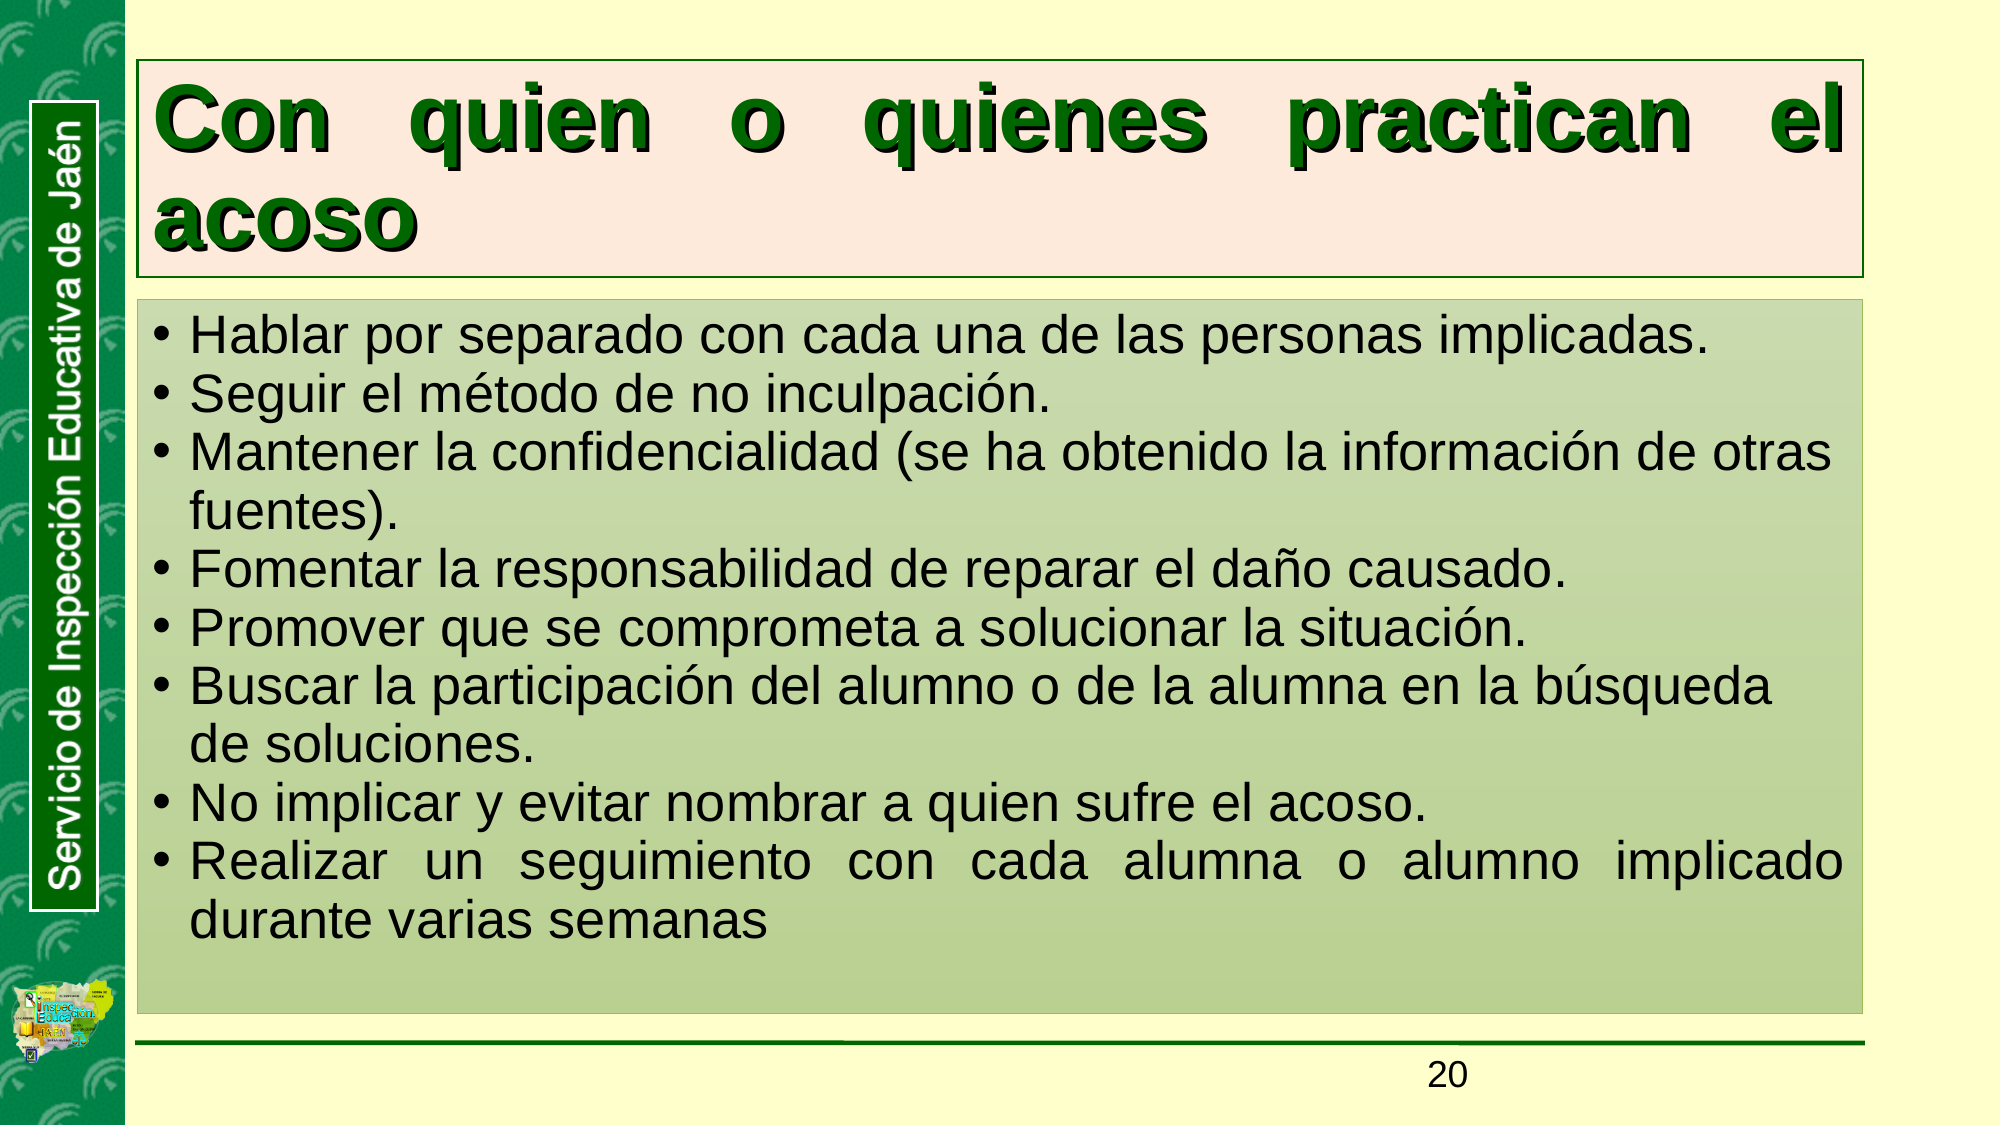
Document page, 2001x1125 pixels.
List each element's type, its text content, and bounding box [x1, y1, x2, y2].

text_box Hablar por separado con cada una de las personas implicadas. Seguir el método de no inculpación. Mantener la confidencialidad (se ha obtenido la información de otras fuentes). Fomentar la responsabilidad de reparar el daño causado. Promover que se comprometa a solucionar la situación. Buscar la participación del alumno o de la alumna en la búsqueda de soluciones. No implicar y evitar nombrar a quien sufre el acoso. Realizar un seguimiento con cada alumna o alumno implicado durante varias semanas [137, 299, 1863, 1014]
text_box Con quien o quienes practican el acoso [137, 59, 1863, 278]
picture [0, 0, 125, 1125]
text_box <número> [1412, 1042, 1863, 1103]
